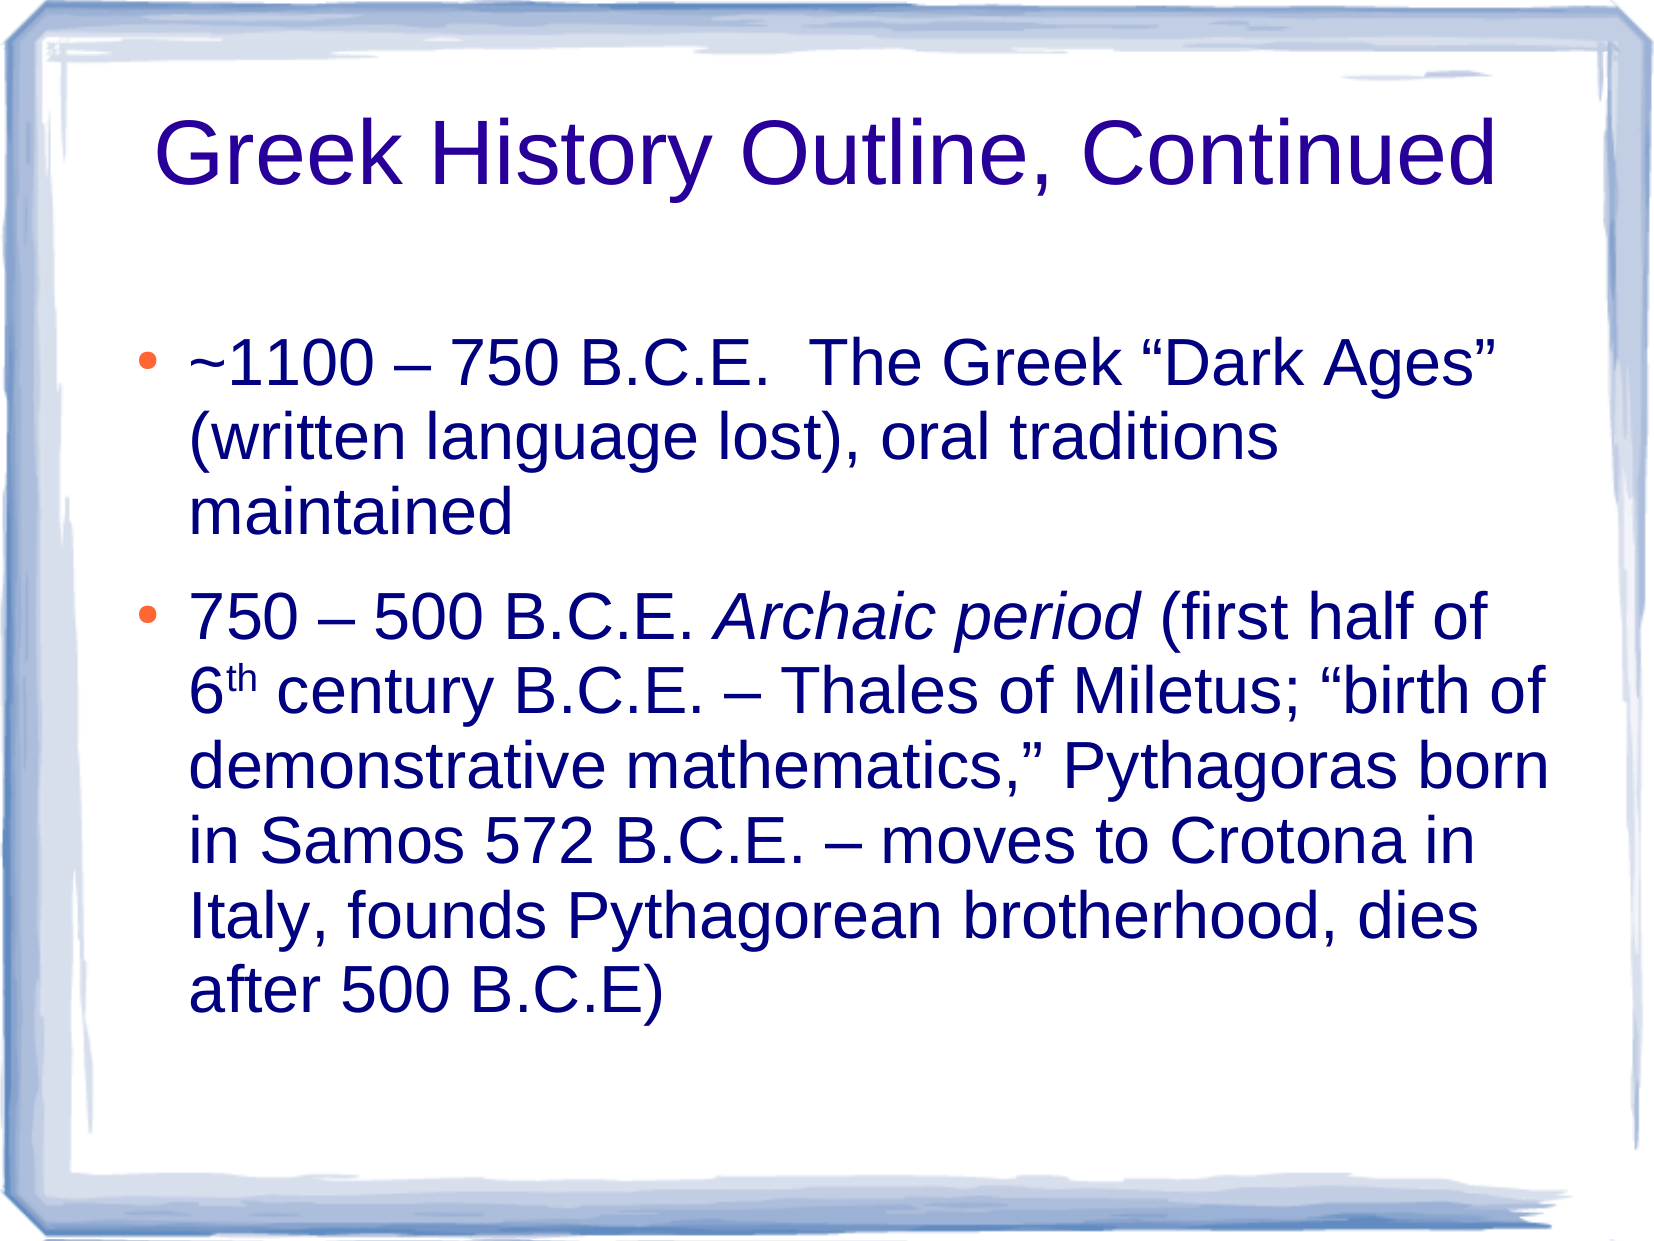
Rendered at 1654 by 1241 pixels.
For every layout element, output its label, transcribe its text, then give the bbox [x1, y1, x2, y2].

list ~1100 – 750 B.C.E. The Greek “Dark Ages” (written language lost), oral traditions maintained 750 – 500 B.C.E. Archaic period (first half of 6th century B.C.E. – Thales of Miletus; “birth of demonstrative mathematics,” Pythagoras born in Samos 572 B.C.E. – moves to Crotona in Italy, founds Pythagorean brotherhood, dies after 500 B.C.E) [118, 324, 1571, 1030]
picture [0, 0, 1654, 1241]
title Greek History Outline, Continued [82, 56, 1571, 250]
